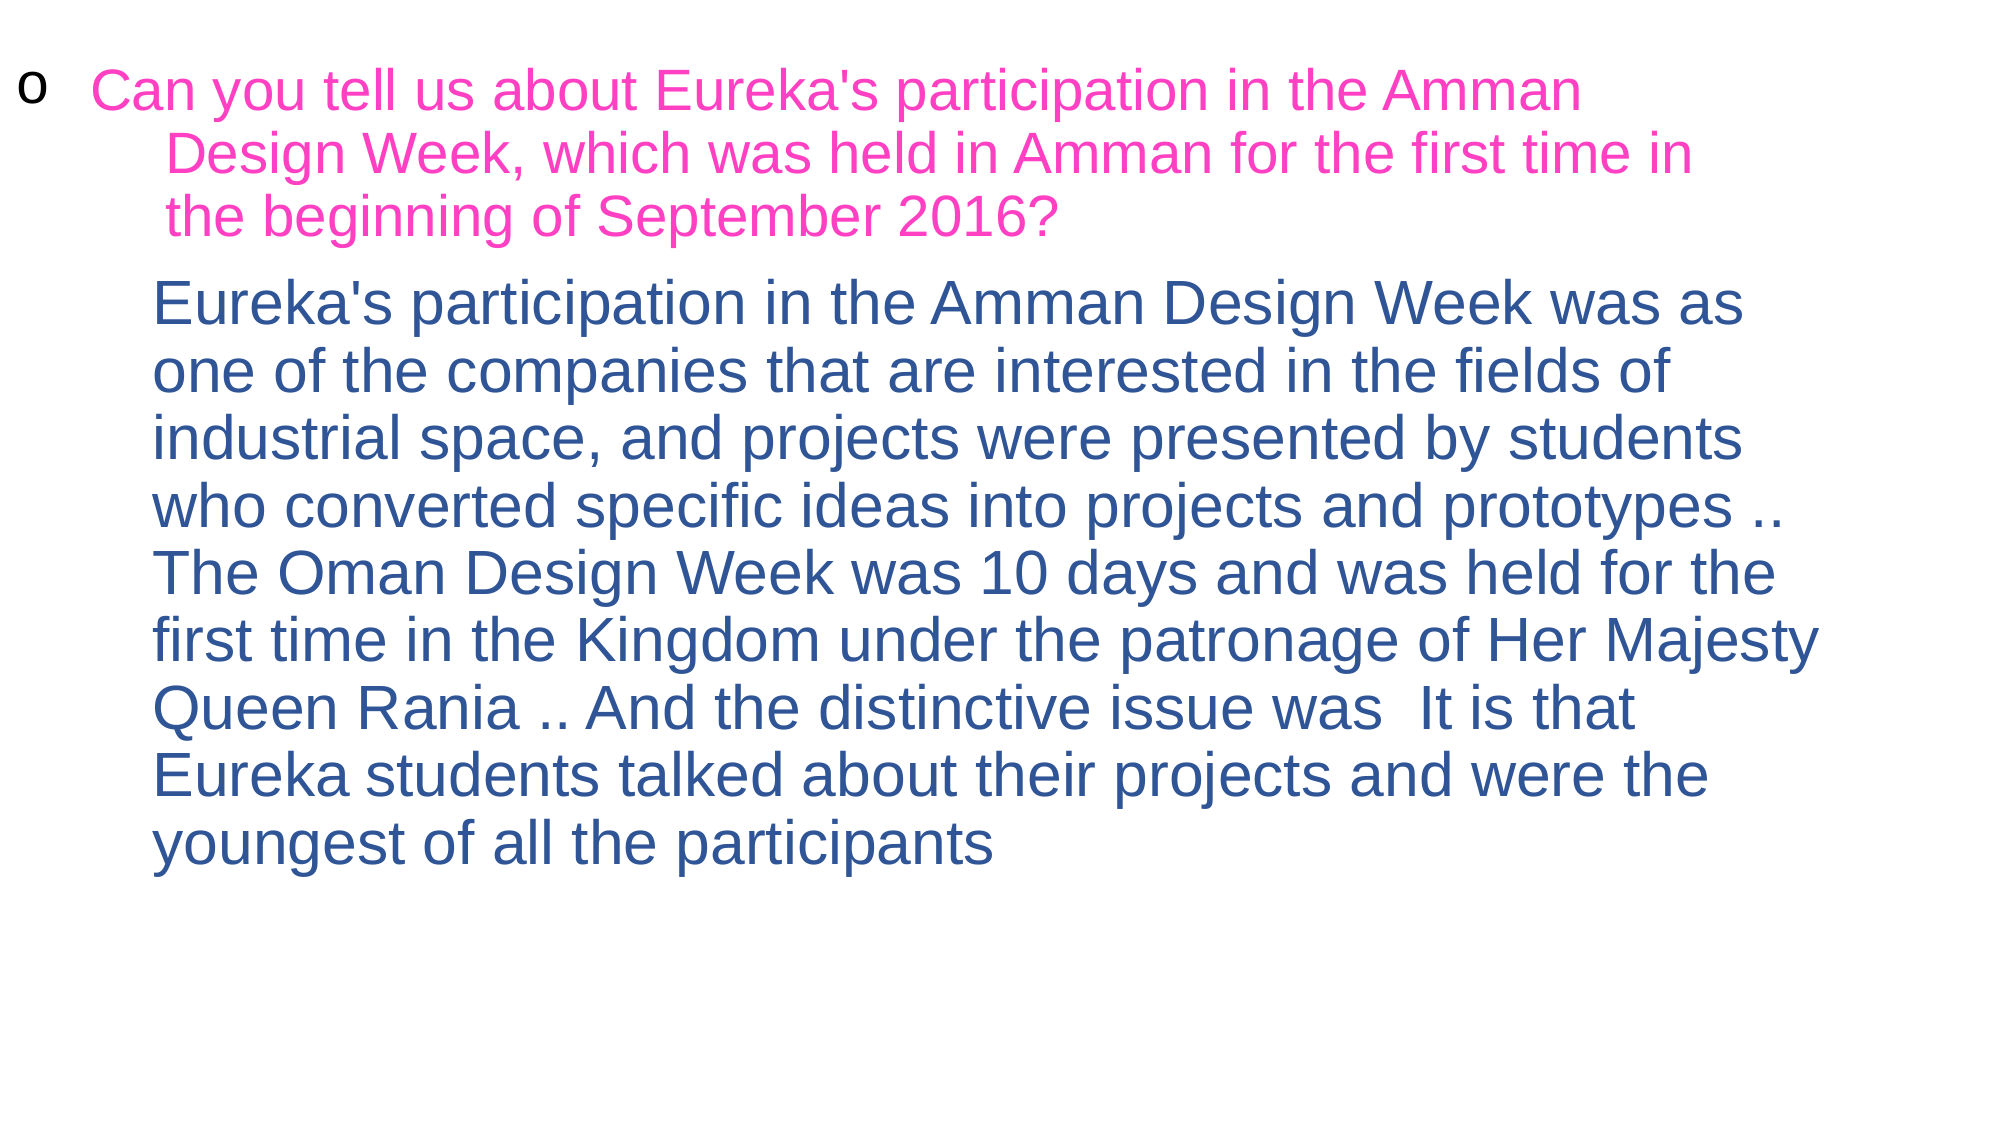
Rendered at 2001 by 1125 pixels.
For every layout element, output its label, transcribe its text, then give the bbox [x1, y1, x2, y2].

list Eureka's participation in the Amman Design Week was as one of the companies that are interested in the fields of industrial space, and projects were presented by students who converted specific ideas into projects and prototypes .. The Oman Design Week was 10 days and was held for the first time in the Kingdom under the patronage of Her Majesty Queen Rania .. And the distinctive issue was It is that Eureka students talked about their projects and were the youngest of all the participants [137, 263, 1863, 978]
title Can you tell us about Eureka's participation in the Amman Design Week, which was held in Amman for the first time in the beginning of September 2016? [0, 45, 1726, 264]
